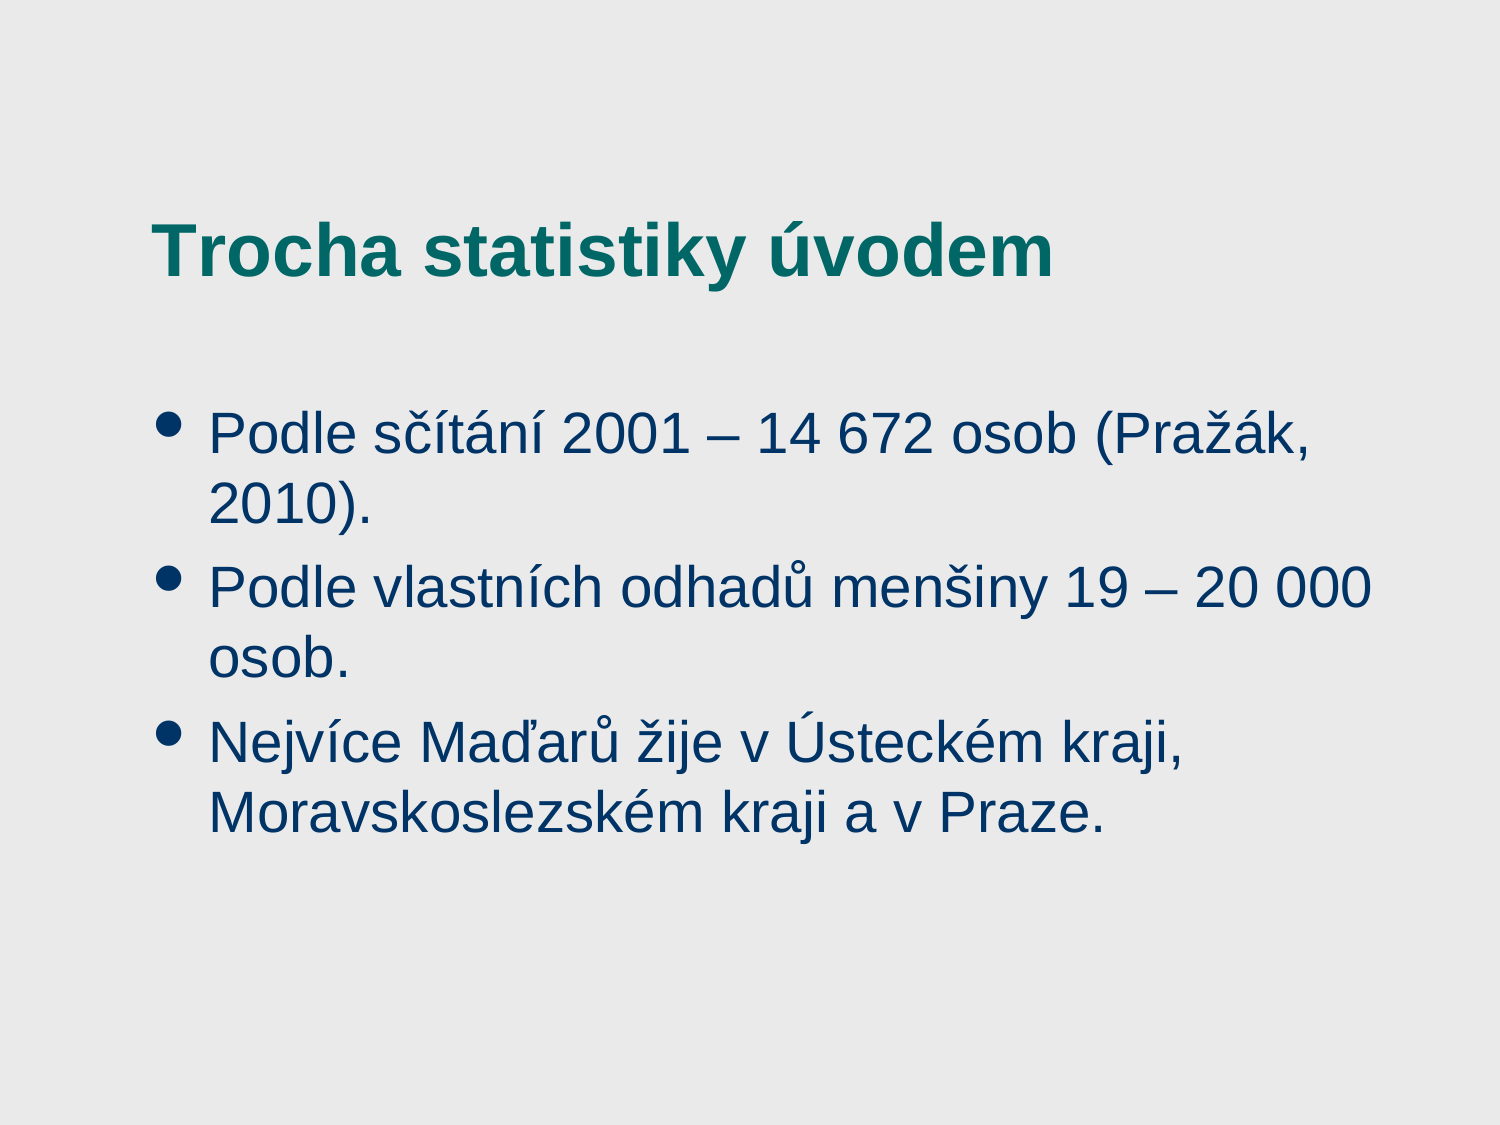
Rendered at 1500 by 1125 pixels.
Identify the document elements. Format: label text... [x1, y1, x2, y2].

list Podle sčítání 2001 – 14 672 osob (Pražák, 2010). Podle vlastních odhadů menšiny 19 – 20 000 osob. Nejvíce Maďarů žije v Ústeckém kraji, Moravskoslezském kraji a v Praze. [137, 387, 1400, 999]
title Trocha statistiky úvodem [136, 136, 1414, 301]
